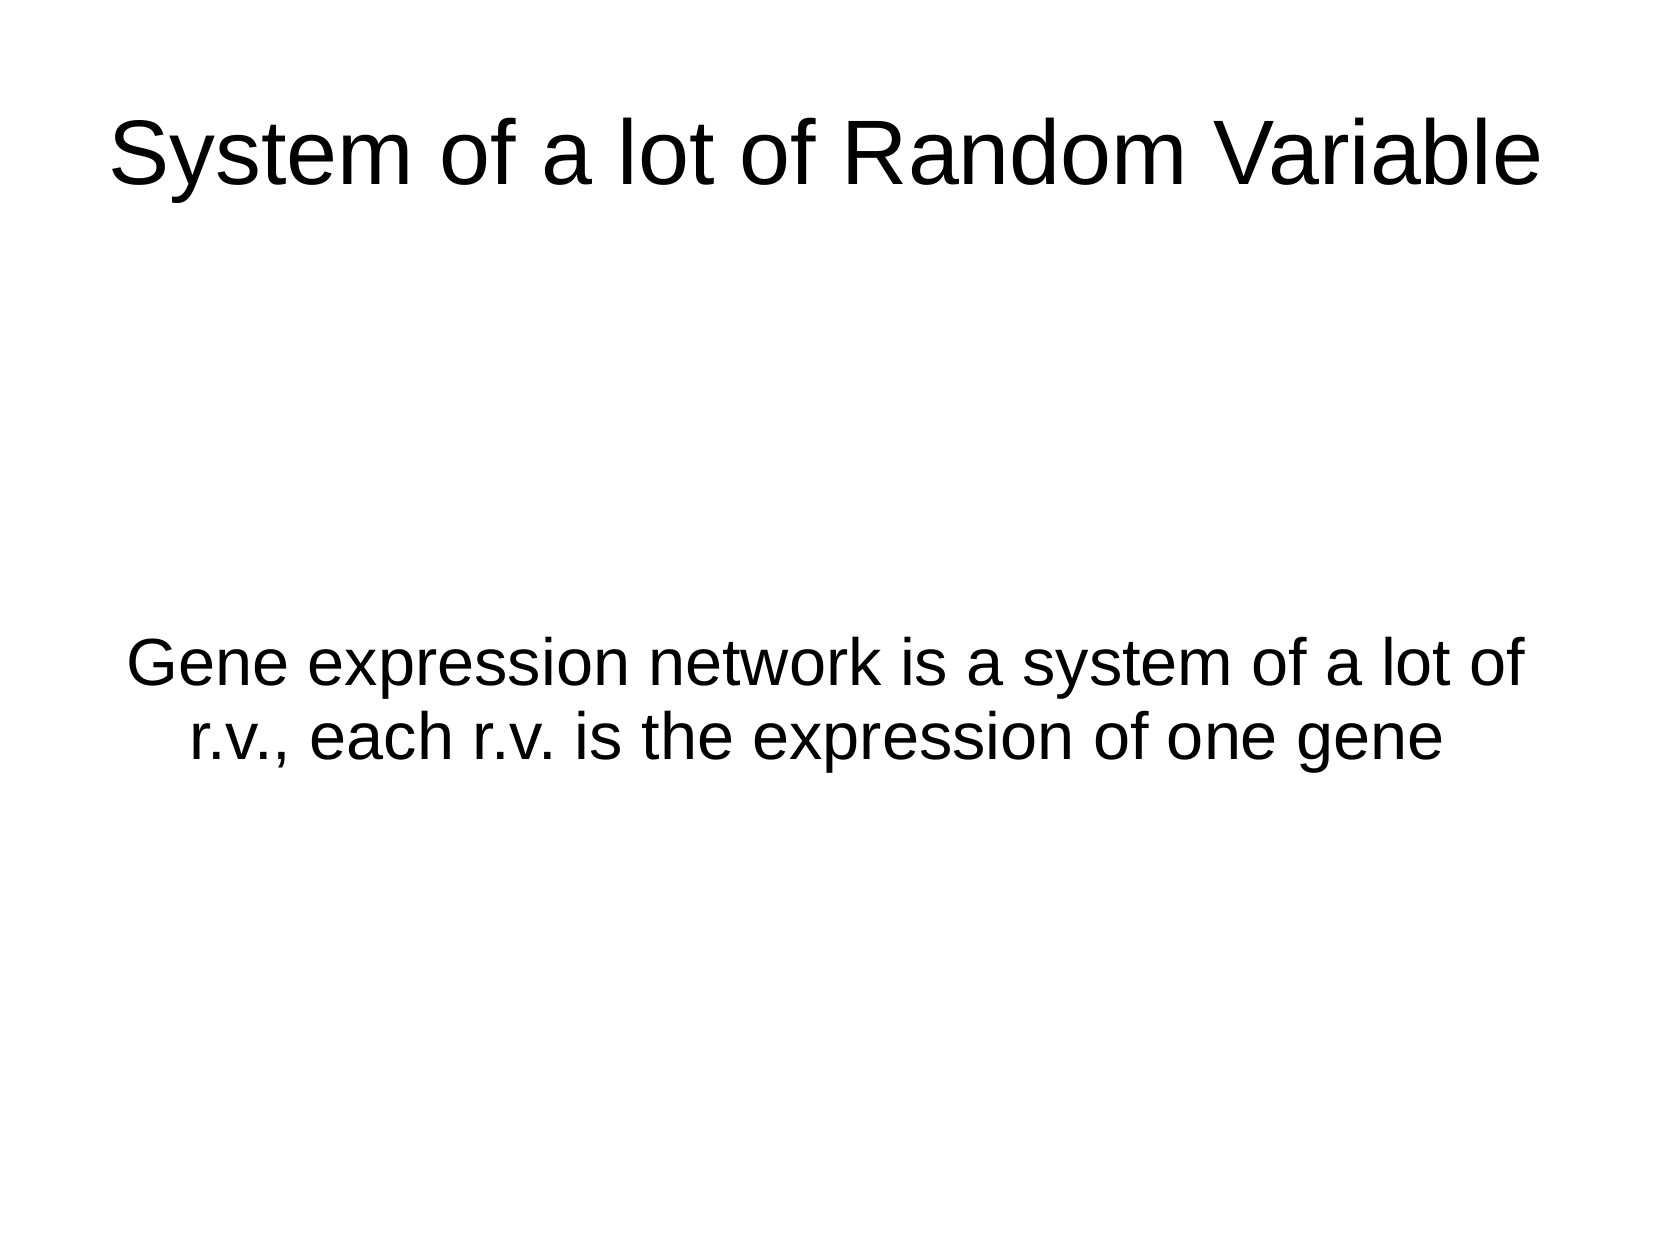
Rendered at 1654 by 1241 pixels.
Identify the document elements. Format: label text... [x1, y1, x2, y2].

title System of a lot of Random Variable [82, 56, 1571, 250]
subtitle Gene expression network is a system of a lot of r.v., each r.v. is the expression of one gene [82, 297, 1571, 1102]
